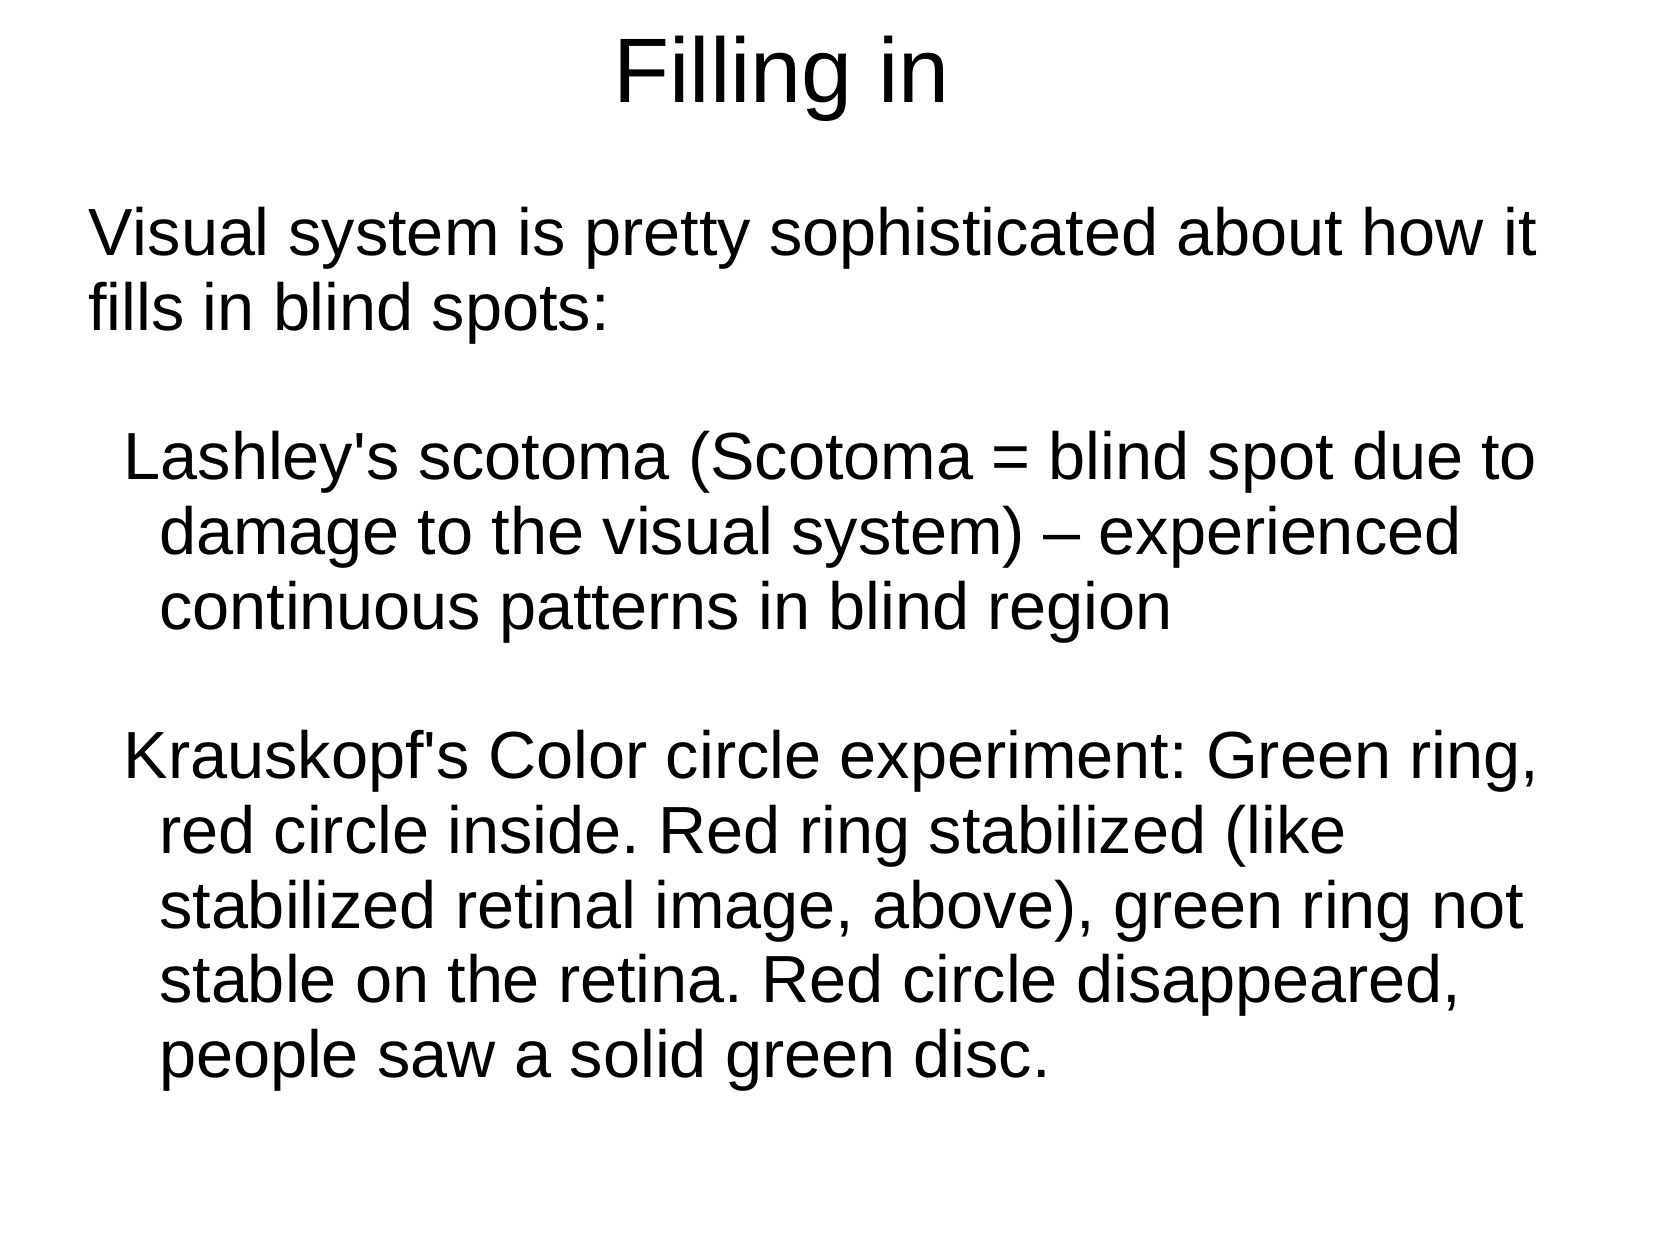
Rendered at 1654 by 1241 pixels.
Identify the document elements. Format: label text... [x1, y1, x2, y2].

text_box Visual system is pretty sophisticated about how it fills in blind spots: Lashley's scotoma (Scotoma = blind spot due to damage to the visual system) – experienced continuous patterns in blind region Krauskopf's Color circle experiment: Green ring, red circle inside. Red ring stabilized (like stabilized retinal image, above), green ring not stable on the retina. Red circle disappeared, people saw a solid green disc. [73, 187, 1651, 1100]
title Filling in [37, 18, 1526, 226]
